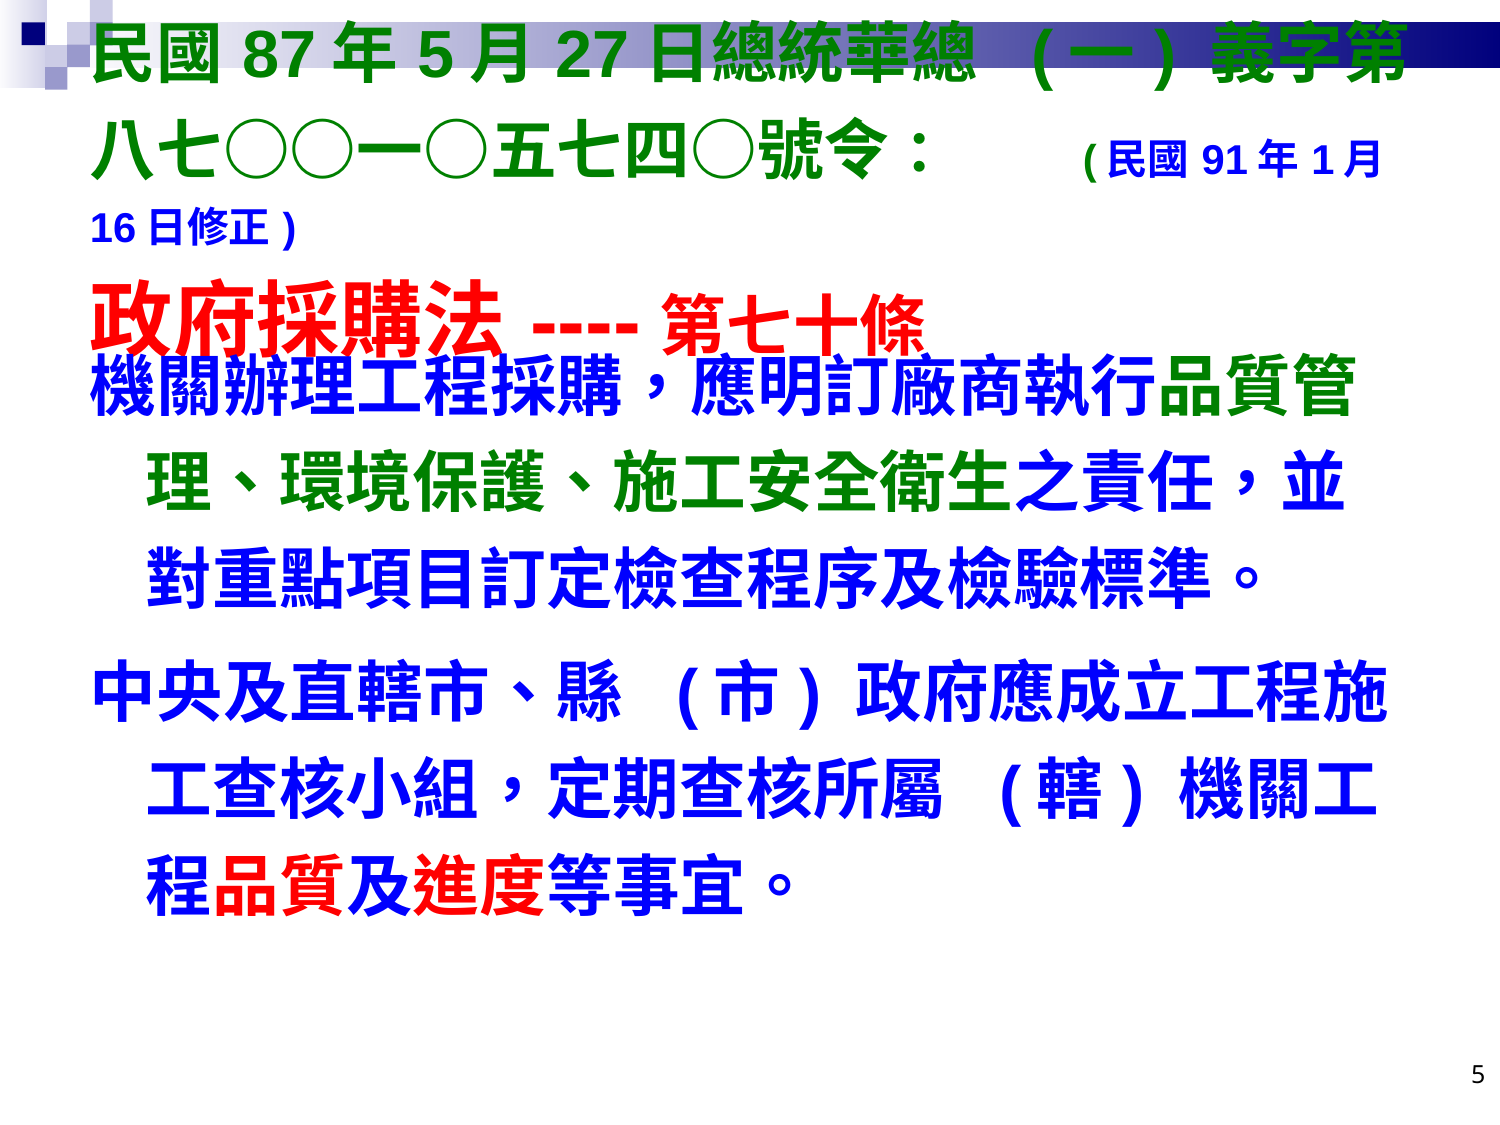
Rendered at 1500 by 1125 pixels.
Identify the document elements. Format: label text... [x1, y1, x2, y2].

text_box <number> [1149, 1025, 1500, 1101]
title 民國87年5月27日總統華總 (一) 義字第八七○○一○五七四○號令： (民國91年1月16日修正) 政府採購法----第七十條 [74, 24, 1426, 324]
list 機關辦理工程採購，應明訂廠商執行品質管理、環境保護、施工安全衛生之責任，並對重點項目訂定檢查程序及檢驗標準。 中央及直轄市、縣 (市) 政府應成立工程施工查核小組，定期查核所屬 (轄) 機關工程品質及進度等事宜。 [74, 324, 1426, 964]
